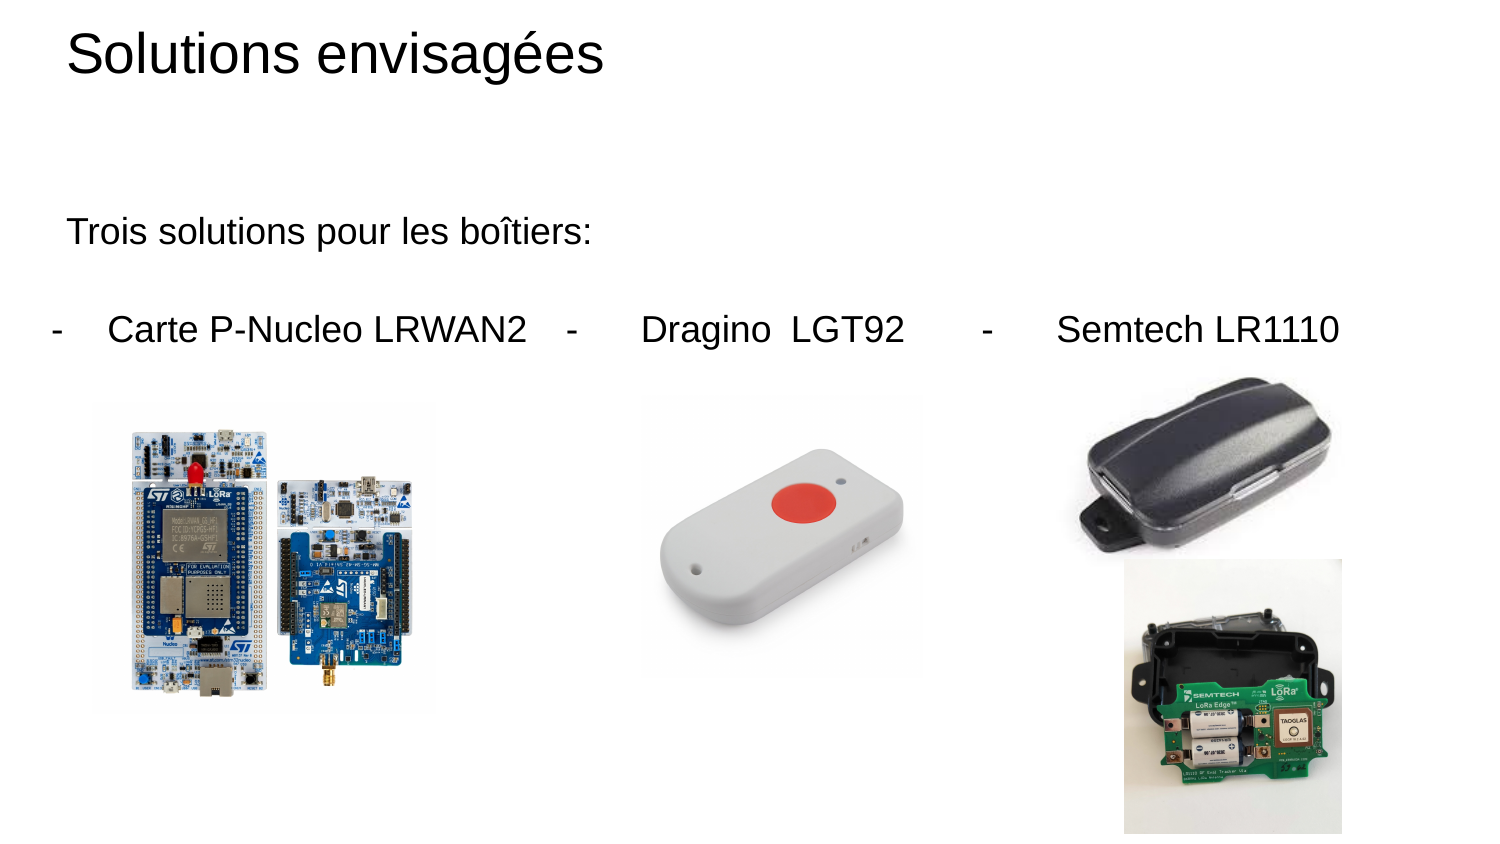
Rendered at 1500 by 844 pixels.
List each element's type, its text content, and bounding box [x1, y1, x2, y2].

list Carte P-Nucleo LRWAN2 [17, 287, 550, 755]
picture [641, 395, 923, 678]
picture [92, 402, 436, 714]
list Trois solutions pour les boîtiers: [51, 189, 1449, 277]
title Solutions envisagées [51, 6, 1449, 101]
picture [1042, 350, 1354, 834]
list - Semtech LR1110 [966, 287, 1500, 755]
list - Dragino LGT92 [550, 287, 966, 755]
